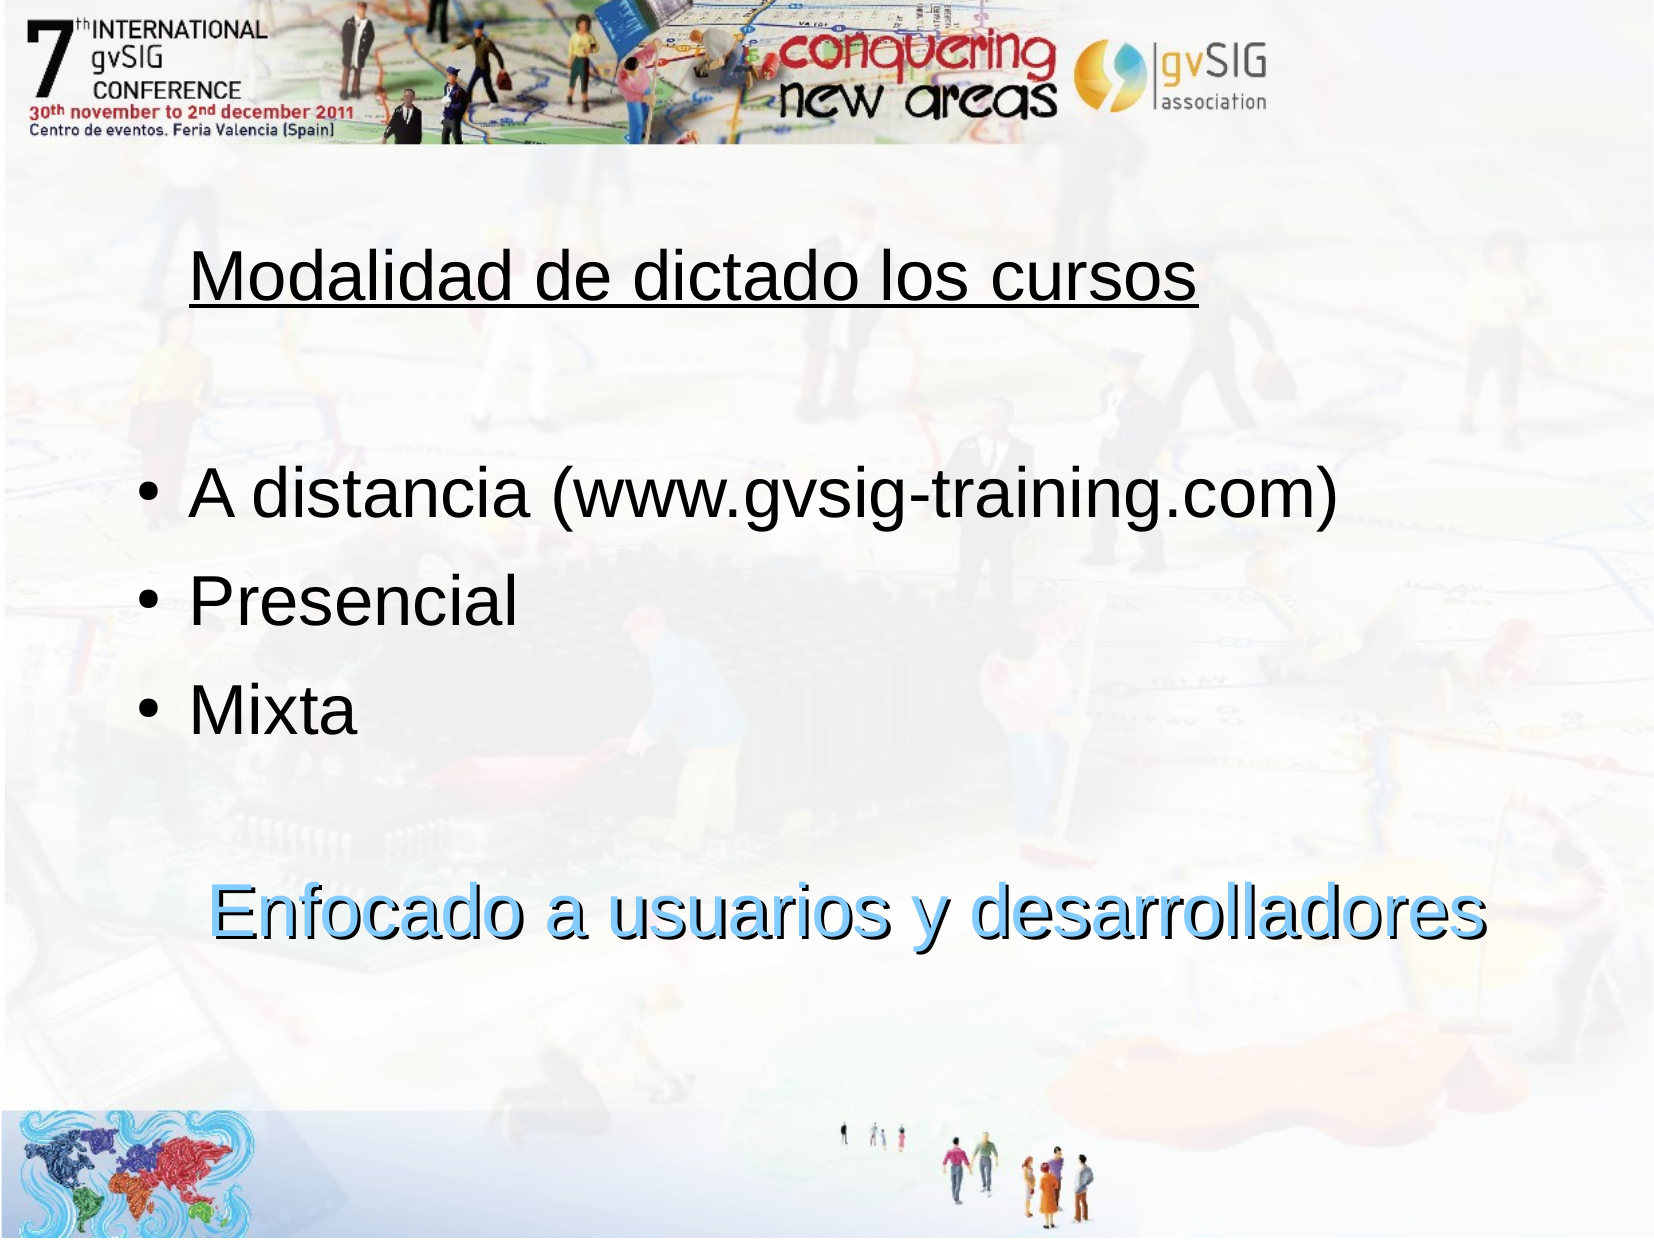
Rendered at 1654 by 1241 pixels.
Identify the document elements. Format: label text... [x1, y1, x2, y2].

list Modalidad de dictado los cursos A distancia (www.gvsig-training.com) Presencial Mixta [118, 236, 1518, 798]
picture [1, 0, 1654, 1238]
list Enfocado a usuarios y desarrolladores [135, 868, 1536, 1016]
